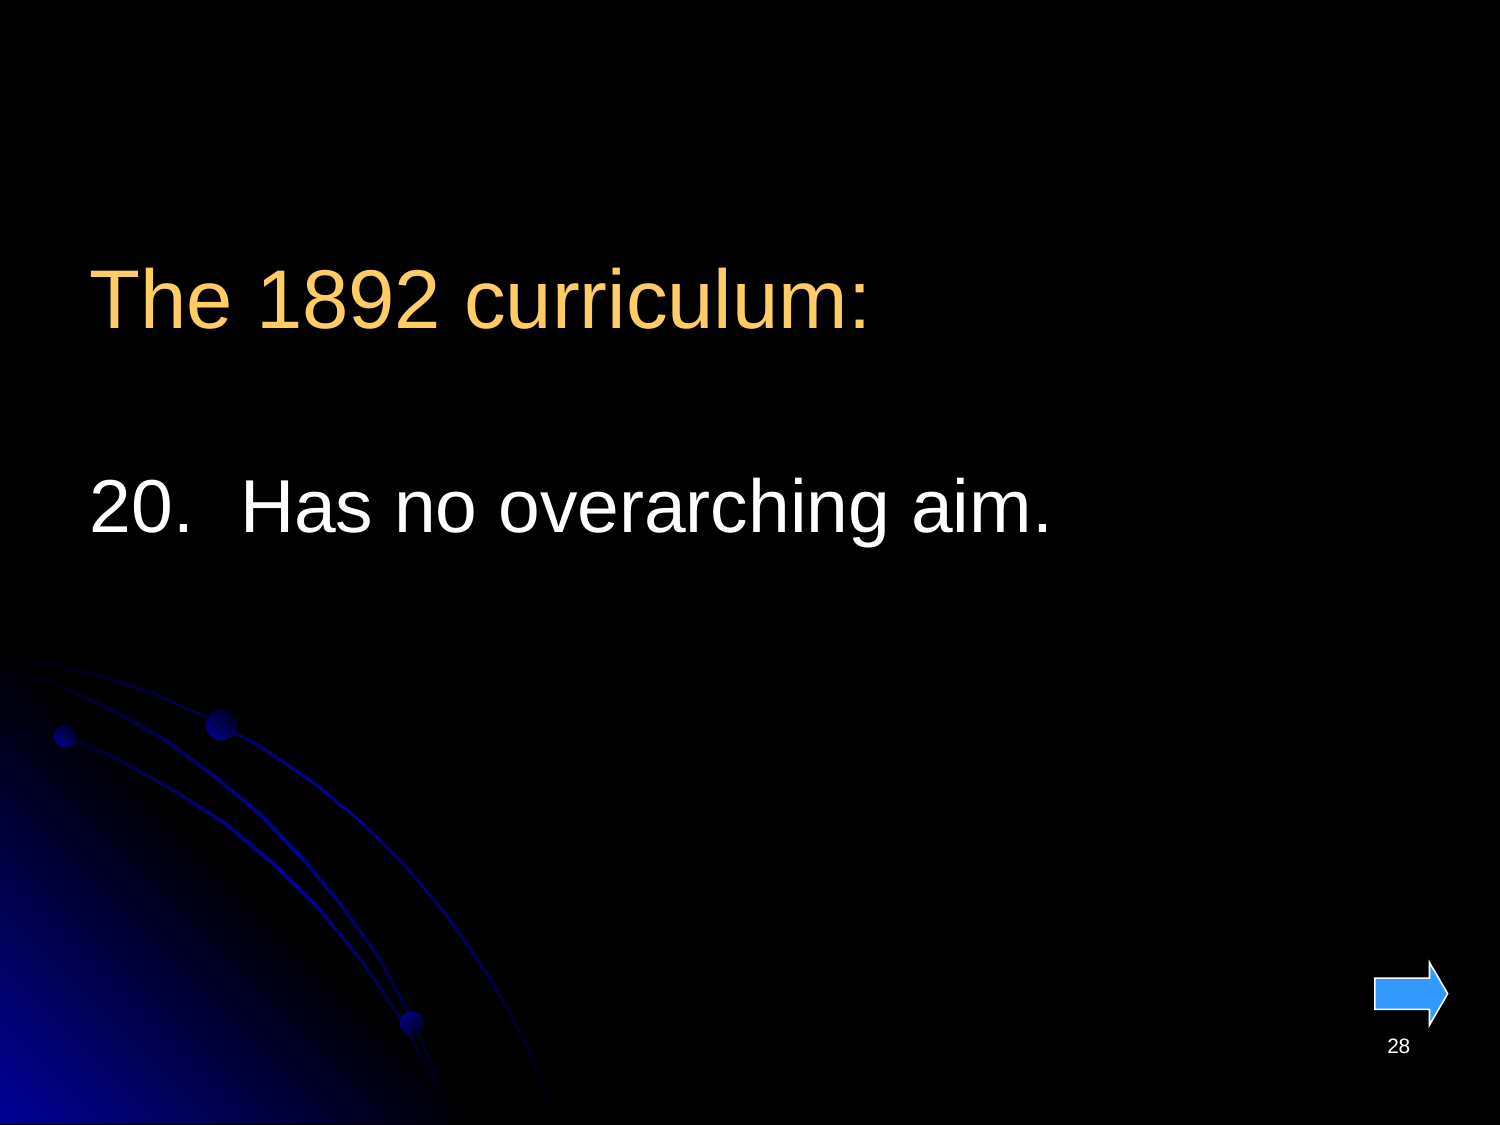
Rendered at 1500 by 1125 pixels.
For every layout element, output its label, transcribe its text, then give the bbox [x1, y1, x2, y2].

text_box The 1892 curriculum: [75, 237, 1351, 353]
text_box 20. Has no overarching aim. [74, 449, 1388, 556]
text_box [1374, 962, 1448, 1026]
